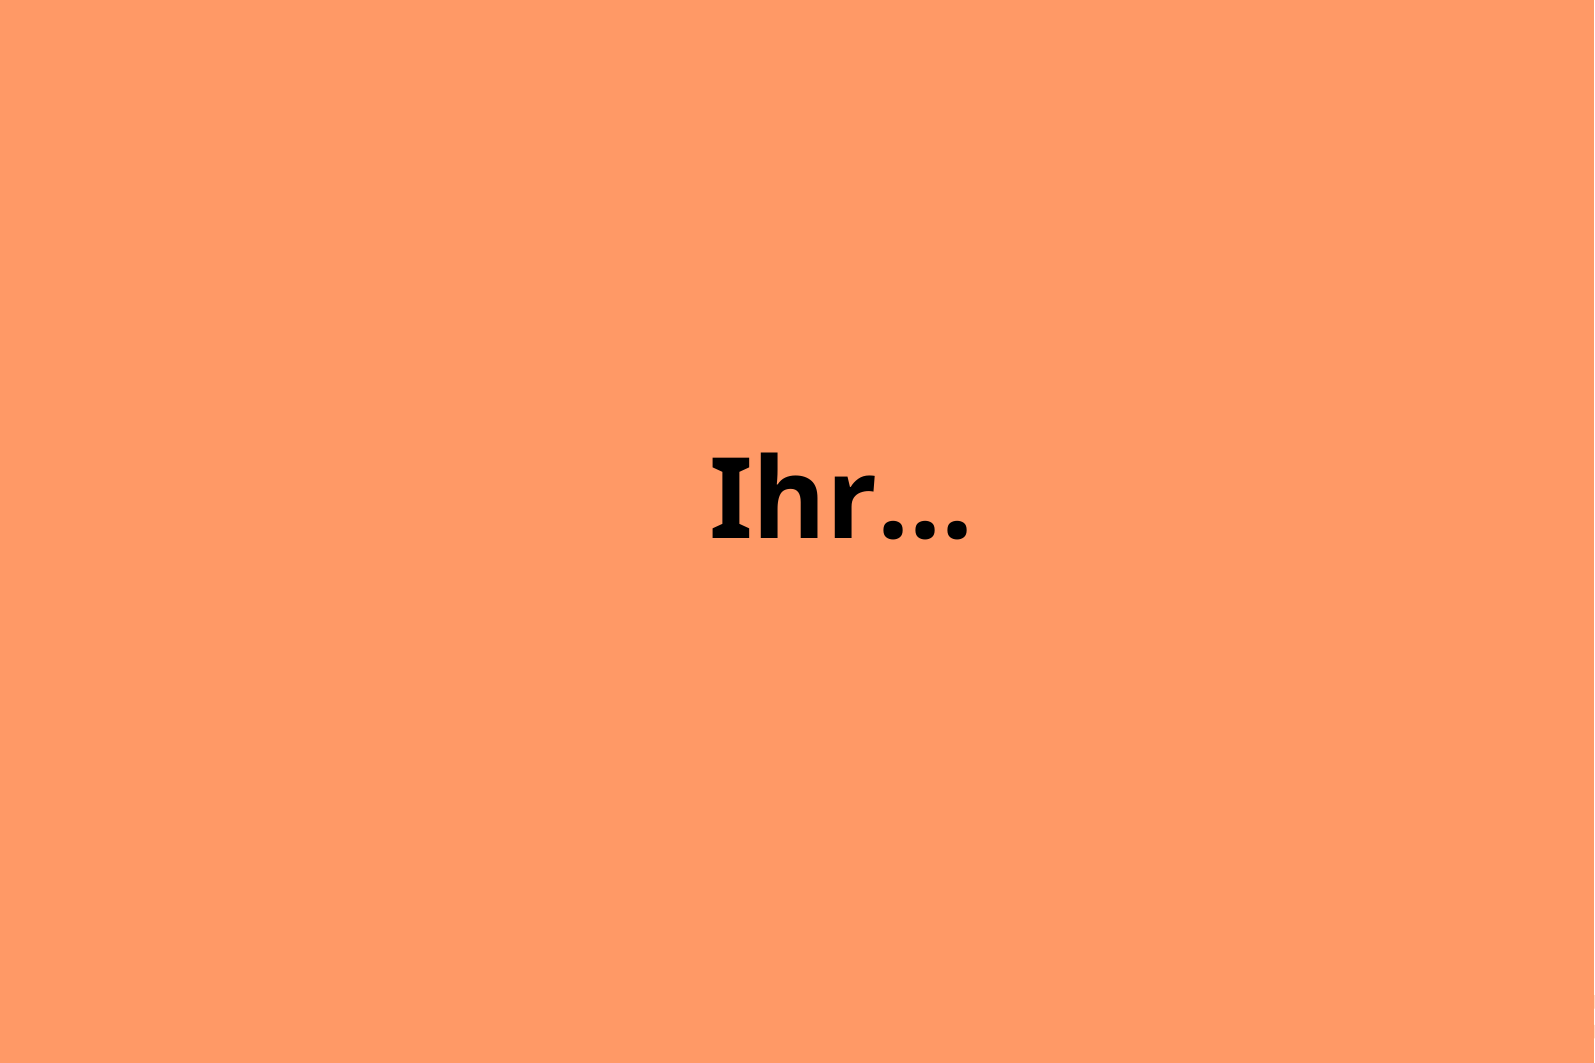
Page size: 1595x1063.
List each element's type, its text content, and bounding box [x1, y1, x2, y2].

subtitle Ihr... [147, 147, 1536, 842]
